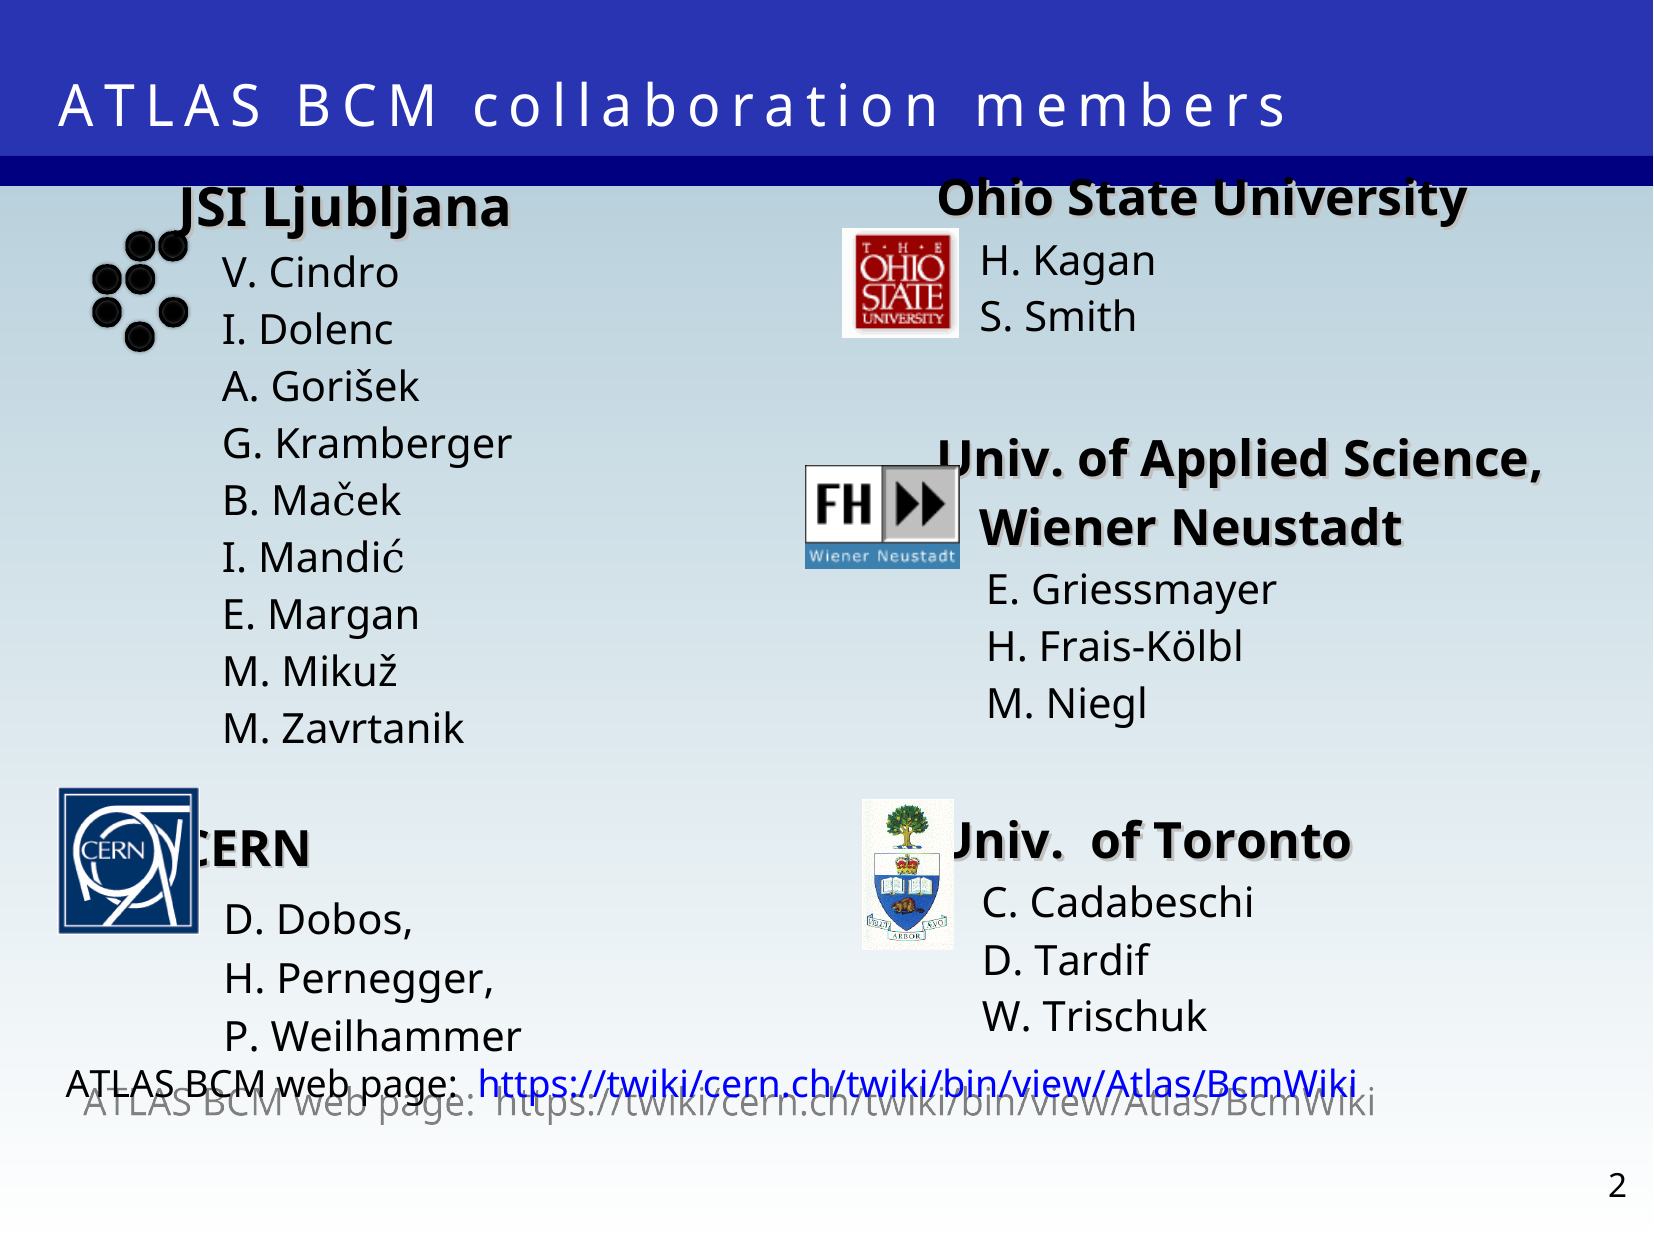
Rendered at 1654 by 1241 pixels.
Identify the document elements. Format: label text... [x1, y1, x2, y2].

title ATLAS BCM collaboration members [58, 29, 1613, 178]
picture [67, 224, 215, 359]
subtitle JSI Ljubljana V. Cindro I. Dolenc A. Gorišek G. Kramberger B. Maček I. Mandić E. Margan M. Mikuž M. Zavrtanik CERN D. Dobos, H. Pernegger, P. Weilhammer [171, 210, 573, 1022]
text_box ATLAS BCM web page: https://twiki/cern.ch/twiki/bin/view/Atlas/BcmWiki [50, 1050, 1531, 1111]
picture [57, 787, 200, 935]
picture [842, 228, 959, 338]
picture [805, 465, 960, 569]
text_box Ohio State University H. Kagan S. Smith Univ. of Applied Science, Wiener Neustadt E. Griessmayer H. Frais-Kölbl M. Niegl Univ. of Toronto C. Cadabeschi D. Tardif W. Trischuk [936, 213, 1610, 993]
picture [862, 799, 954, 950]
